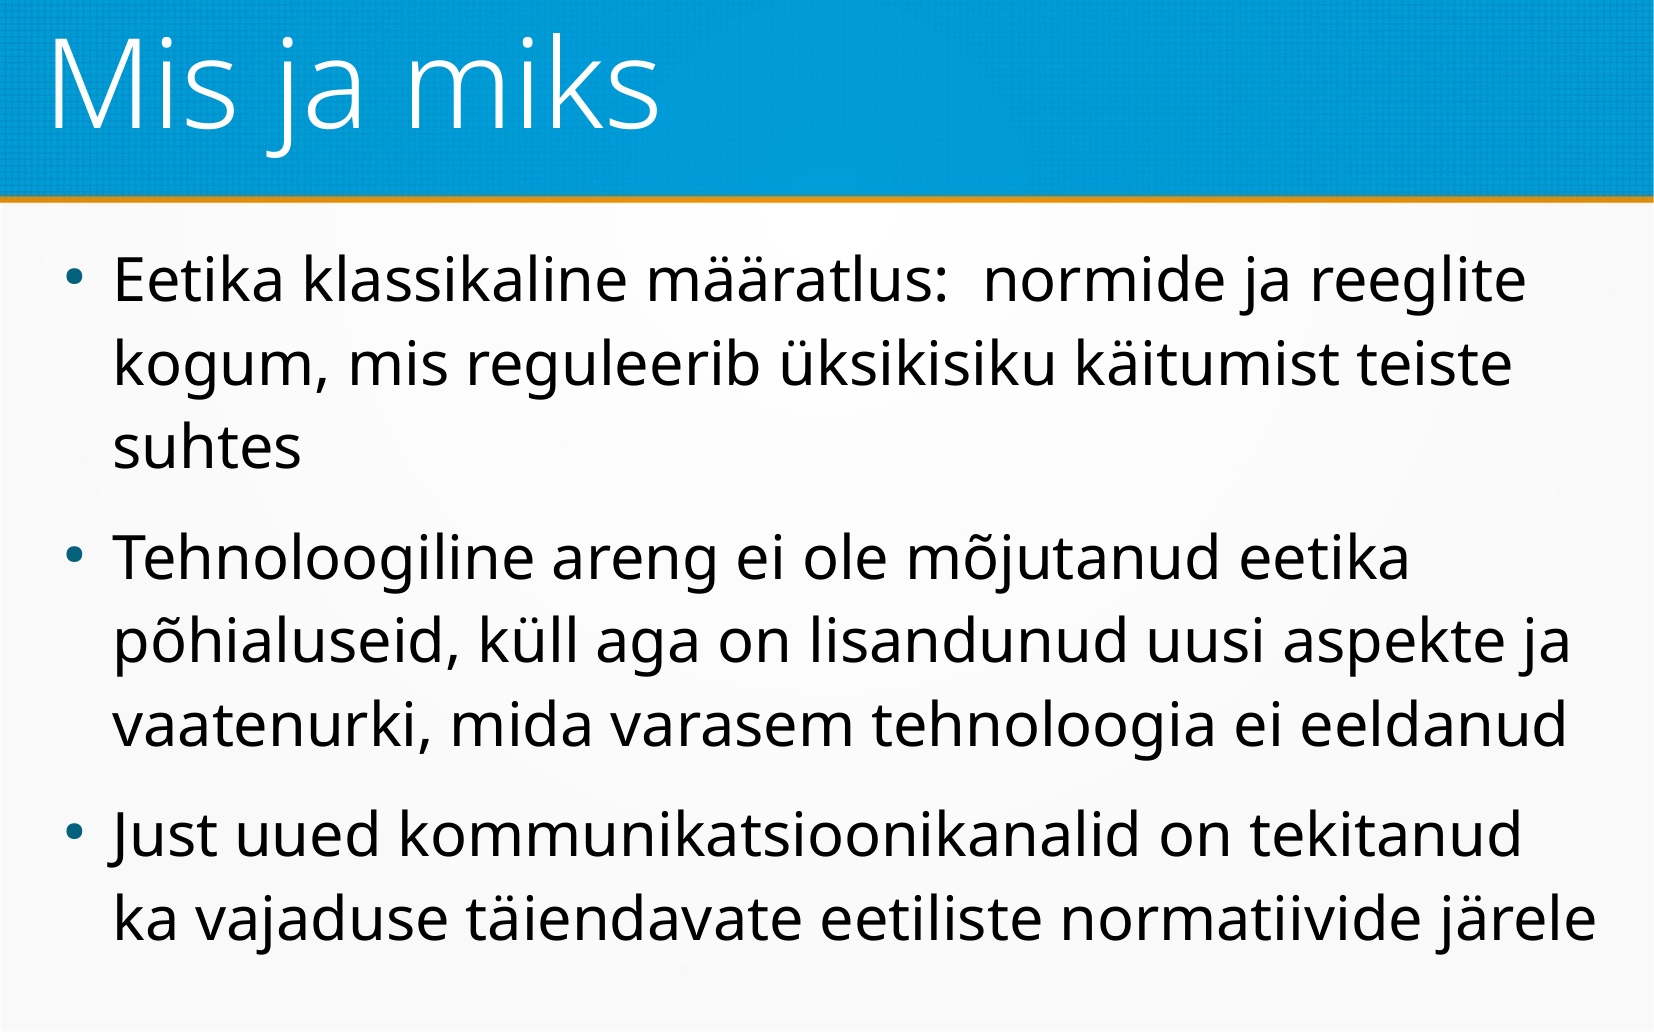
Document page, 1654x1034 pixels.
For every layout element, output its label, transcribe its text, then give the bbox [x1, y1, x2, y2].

picture [0, 195, 1654, 1034]
list Eetika klassikaline määratlus: normide ja reeglite kogum, mis reguleerib üksikisiku käitumist teiste suhtes Tehnoloogiline areng ei ole mõjutanud eetika põhialuseid, küll aga on lisandunud uusi aspekte ja vaatenurki, mida varasem tehnoloogia ei eeldanud Just uued kommunikatsioonikanalid on tekitanud ka vajaduse täiendavate eetiliste normatiivide järele [47, 236, 1607, 1002]
title Mis ja miks [43, 0, 1619, 166]
